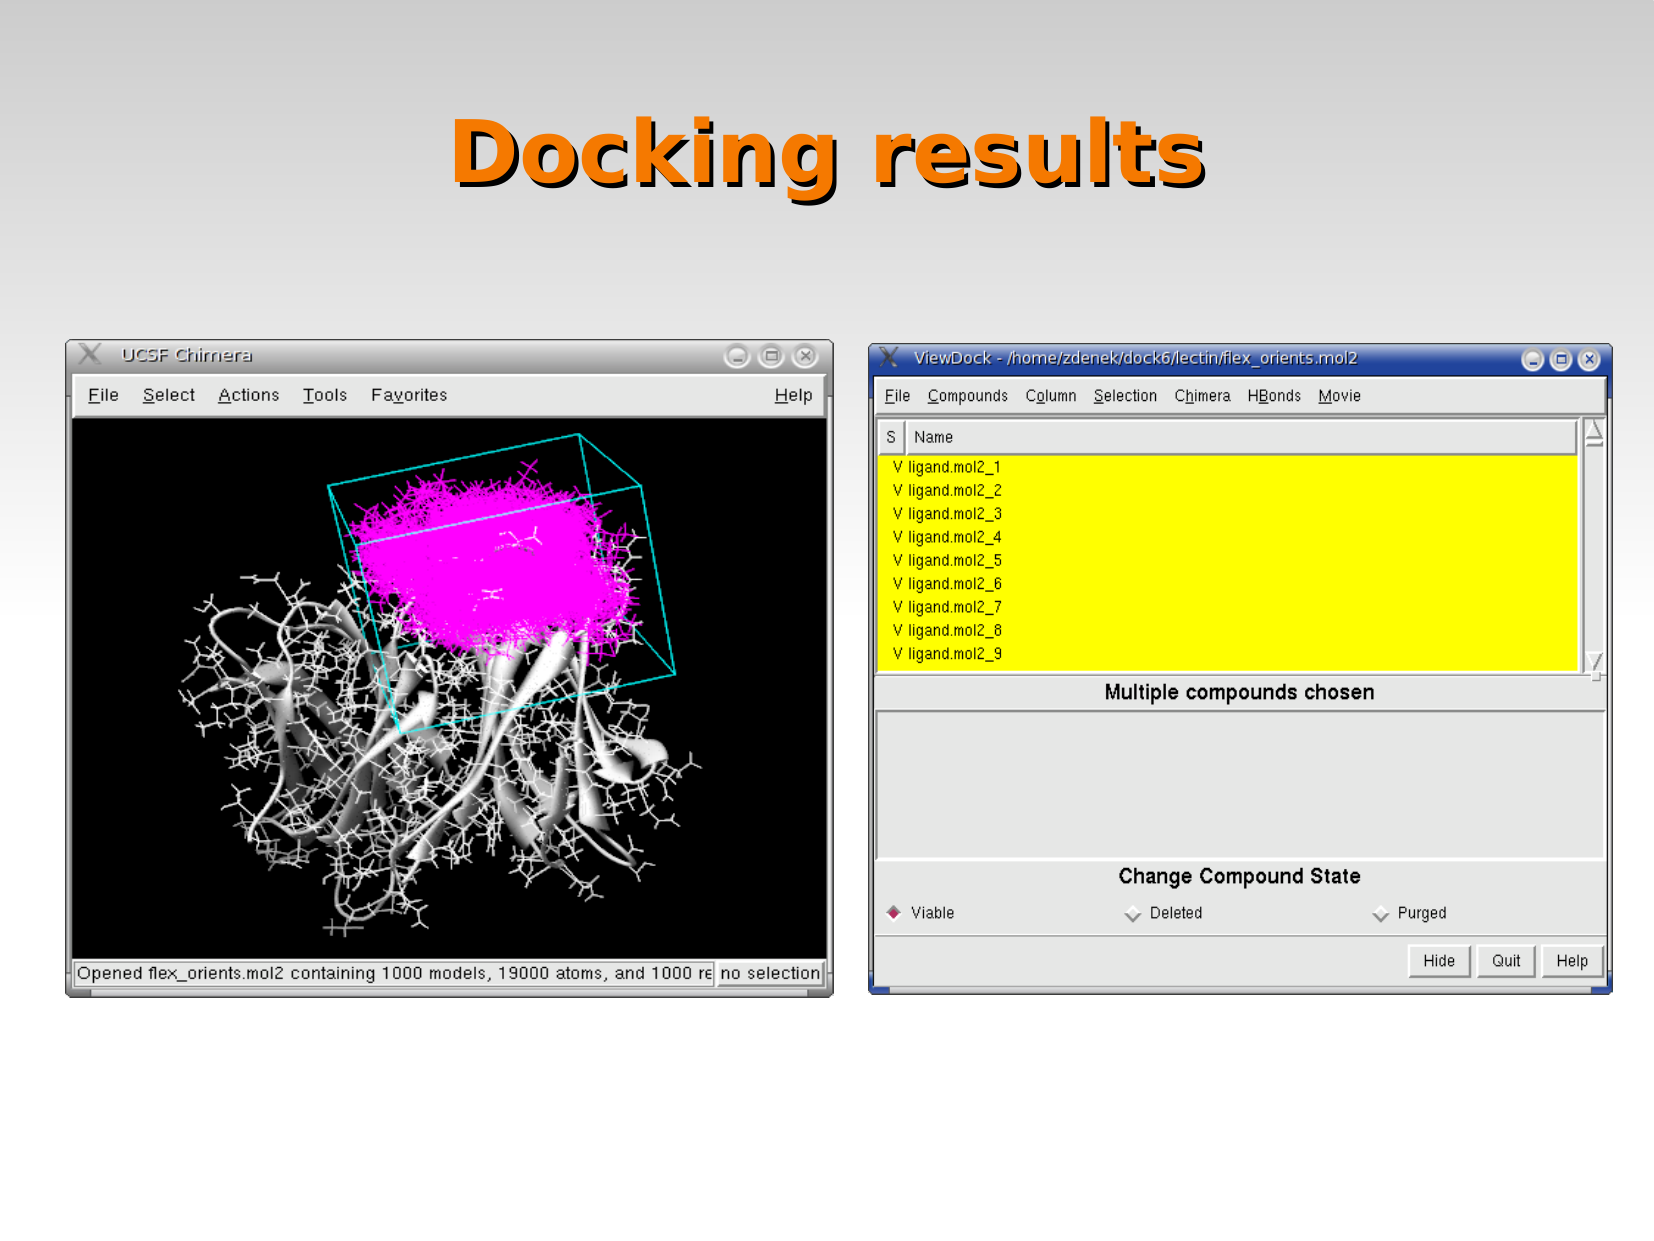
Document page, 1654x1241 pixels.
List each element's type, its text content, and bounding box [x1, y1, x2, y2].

picture [868, 343, 1613, 995]
picture [65, 339, 834, 998]
title Docking results [82, 49, 1571, 257]
